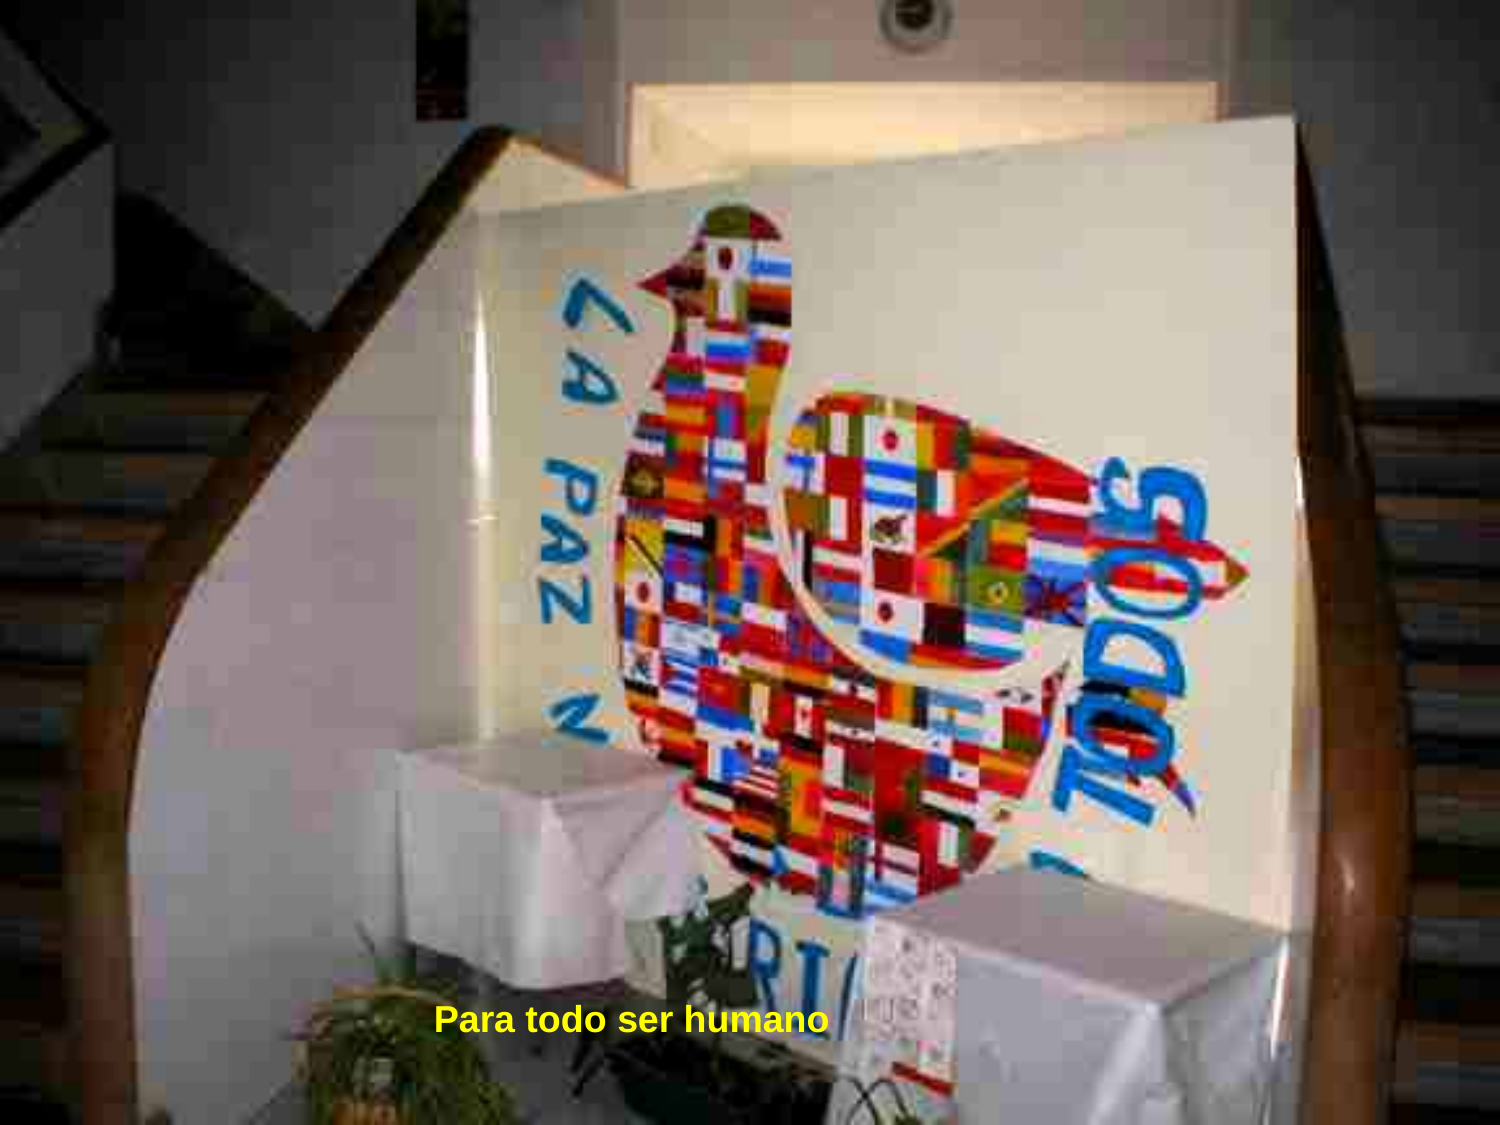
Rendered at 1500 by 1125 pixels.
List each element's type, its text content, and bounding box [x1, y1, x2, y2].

text_box Para todo ser humano [419, 987, 863, 1048]
picture [0, 0, 1500, 1125]
